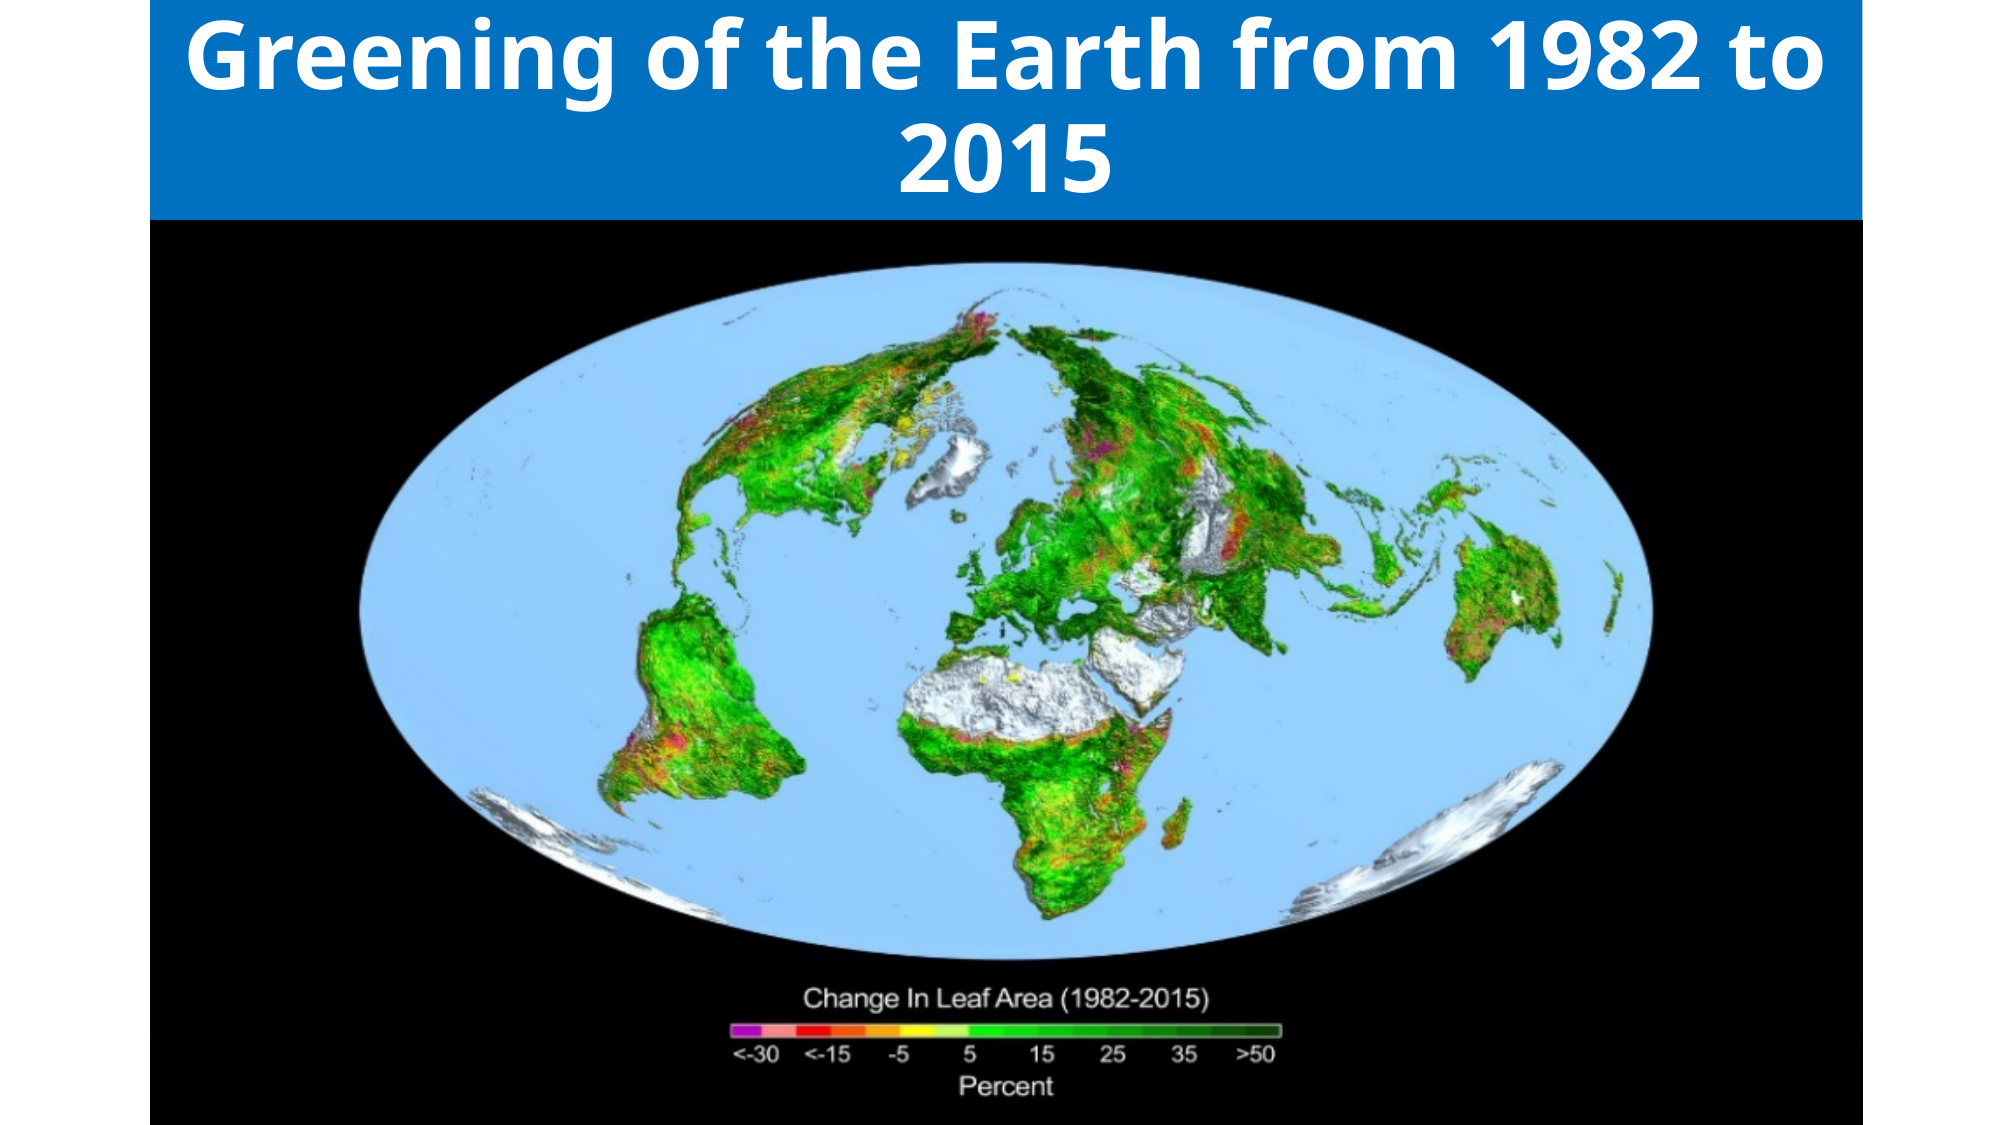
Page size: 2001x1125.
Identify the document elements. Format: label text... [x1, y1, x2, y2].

text_box Greening of the Earth from 1982 to 2015 [150, 0, 1863, 220]
picture [150, 220, 1863, 1125]
